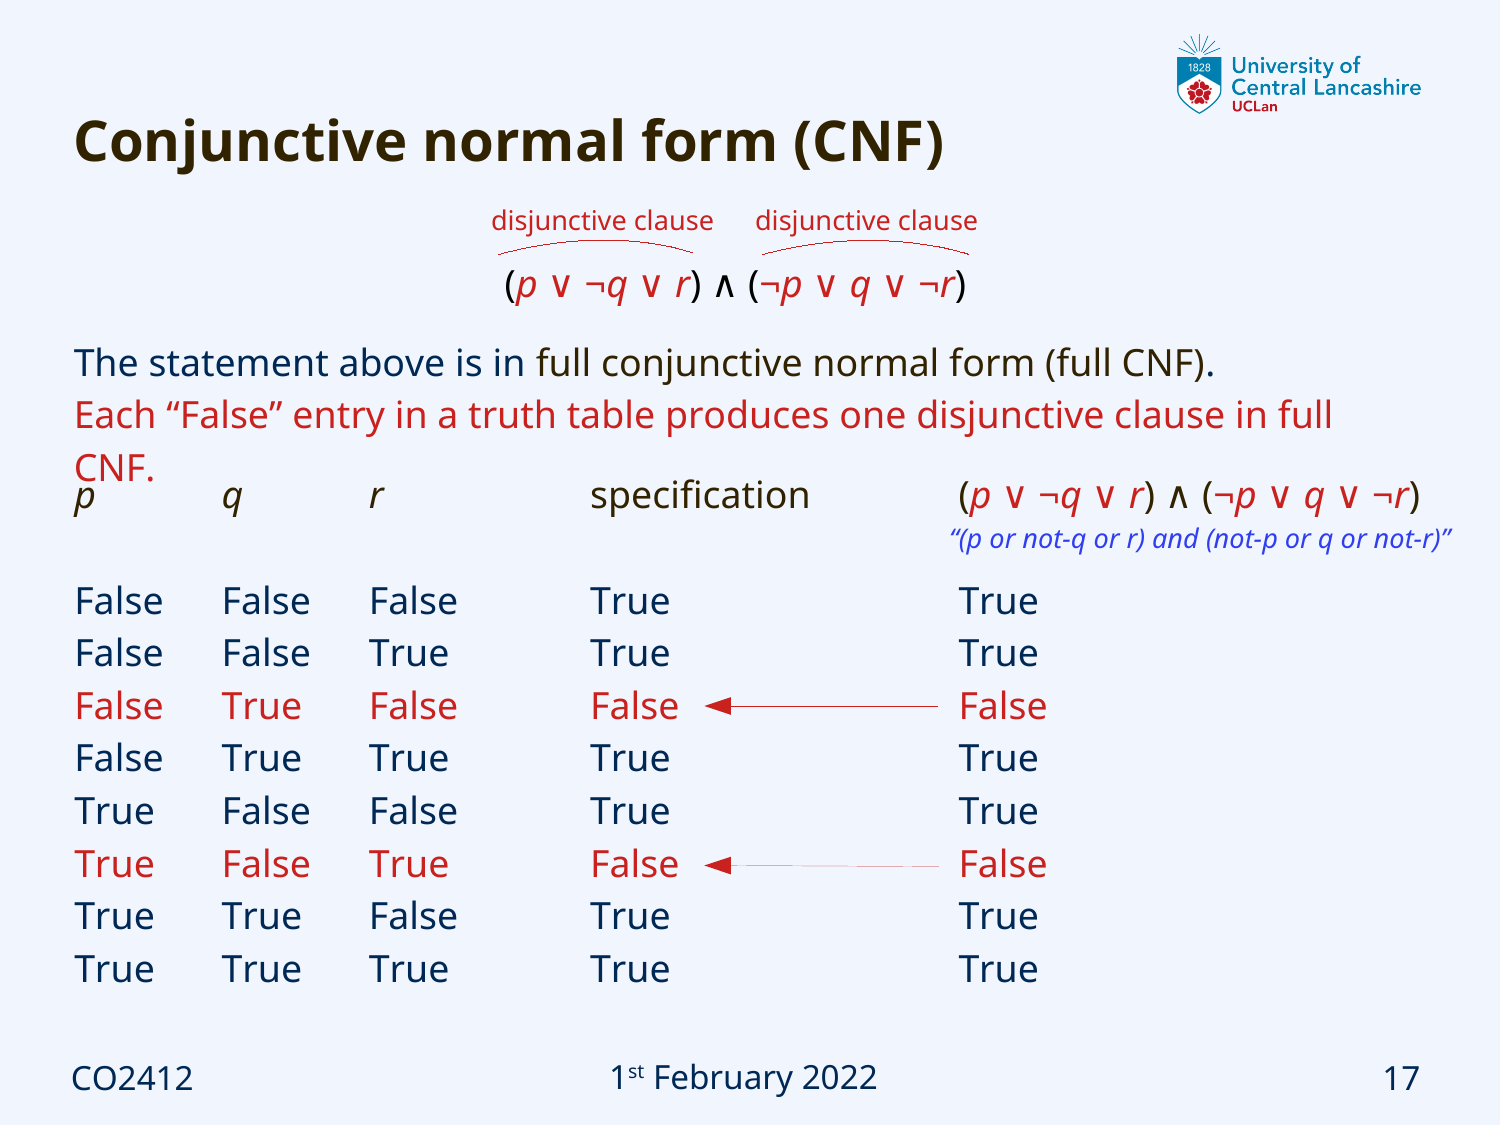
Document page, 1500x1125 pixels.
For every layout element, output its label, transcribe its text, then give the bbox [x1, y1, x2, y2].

text_box p q r specification (p ∨ ¬q ∨ r) ∧ (¬p ∨ q ∨ ¬r) False False False True True False False True True True False True False False False False True True True True True False False True True True False True False False True True False True True True True True True True [59, 245, 1458, 1051]
picture [1177, 34, 1421, 54]
text_box (p ∨ ¬q ∨ r) ∧ (¬p ∨ q ∨ ¬r) The statement above is in full conjunctive normal form (full CNF). Each “False” entry in a truth table produces one disjunctive clause in full CNF. [58, 244, 1412, 444]
text_box disjunctive clause [753, 195, 1017, 256]
title Conjunctive normal form (CNF) [58, 54, 1500, 224]
text_box disjunctive clause [452, 195, 753, 256]
text_box “(p or not-q or r) and (not-p or q or not-r)” [913, 513, 1486, 562]
